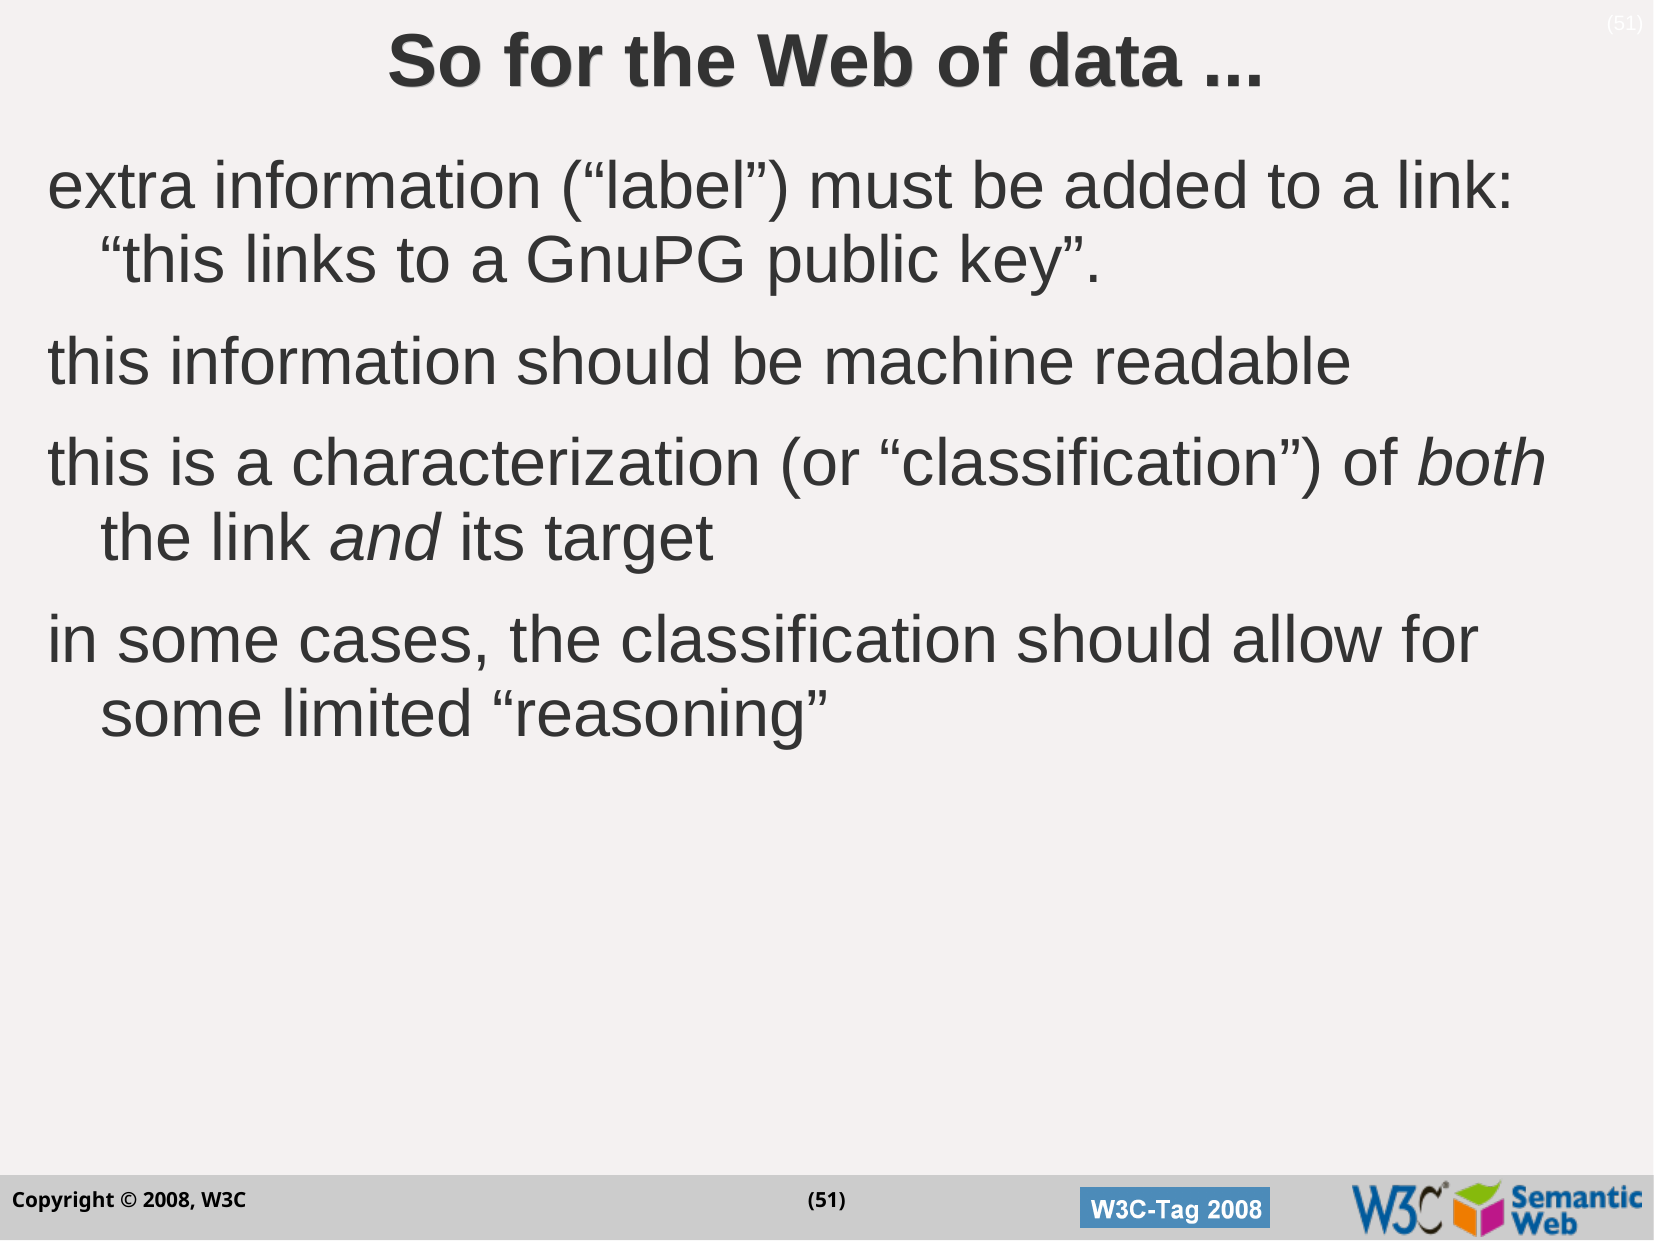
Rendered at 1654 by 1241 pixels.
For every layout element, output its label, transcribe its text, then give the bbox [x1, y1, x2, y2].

picture [1352, 1178, 1642, 1237]
title So for the Web of data ... [0, 0, 1654, 119]
list extra information (“label”) must be added to a link: “this links to a GnuPG public key”. this information should be machine readable this is a characterization (or “classification”) of both the link and its target in some cases, the classification should allow for some limited “reasoning” [29, 147, 1624, 1134]
picture [1080, 1187, 1270, 1228]
